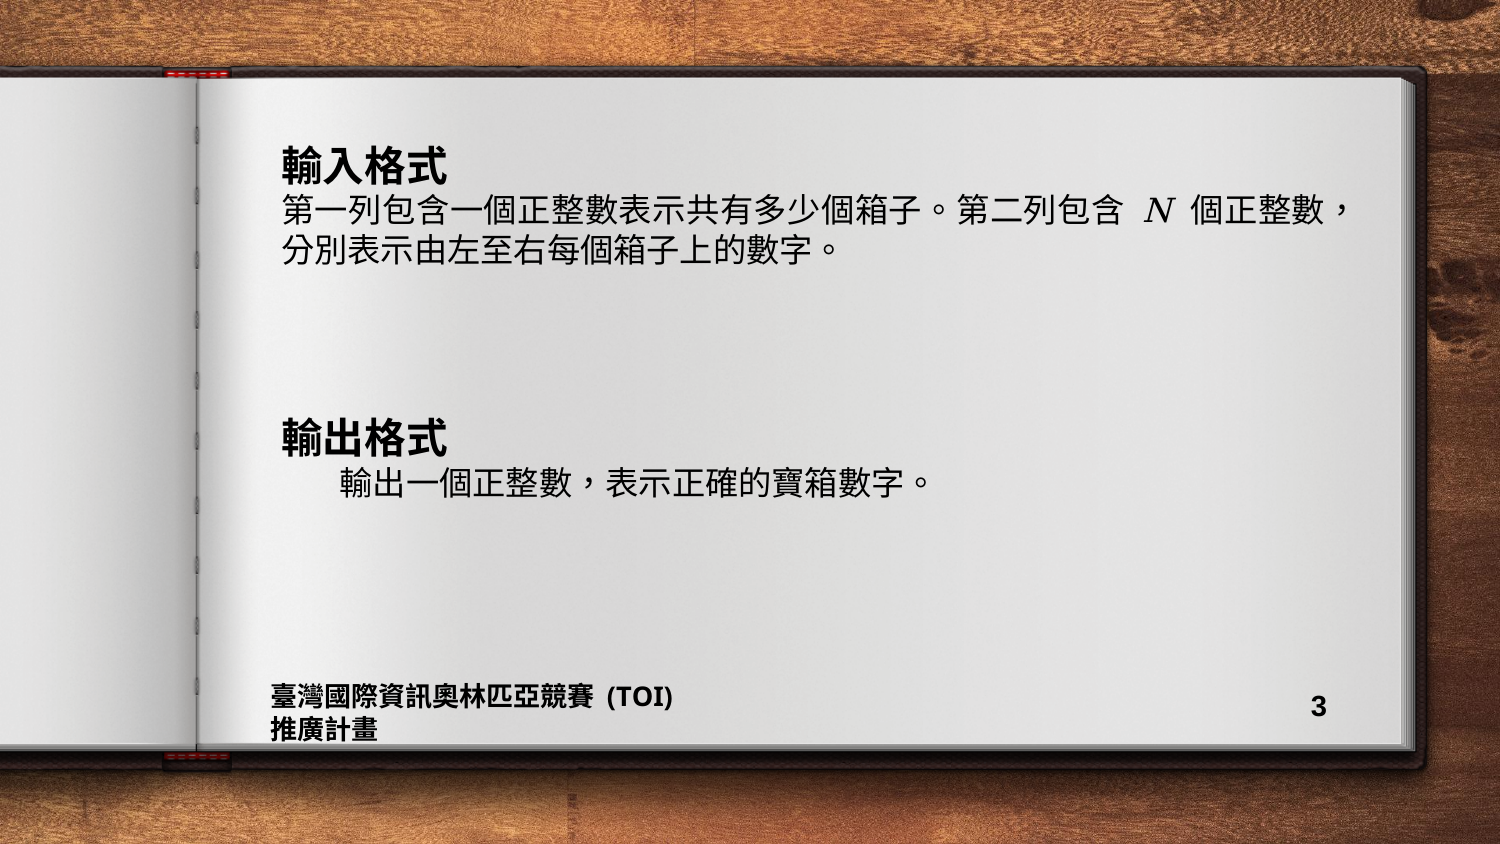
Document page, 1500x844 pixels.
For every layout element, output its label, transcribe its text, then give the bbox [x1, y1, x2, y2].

text_box 3 [1295, 672, 1386, 737]
text_box 輸入格式 第一列包含一個正整數表示共有多少個箱子。第二列包含 N 個正整數，分別表示由左至右每個箱子上的數字。 [266, 132, 1356, 404]
text_box 輸出格式 輸出一個正整數，表示正確的寶箱數字。 [266, 404, 1368, 596]
